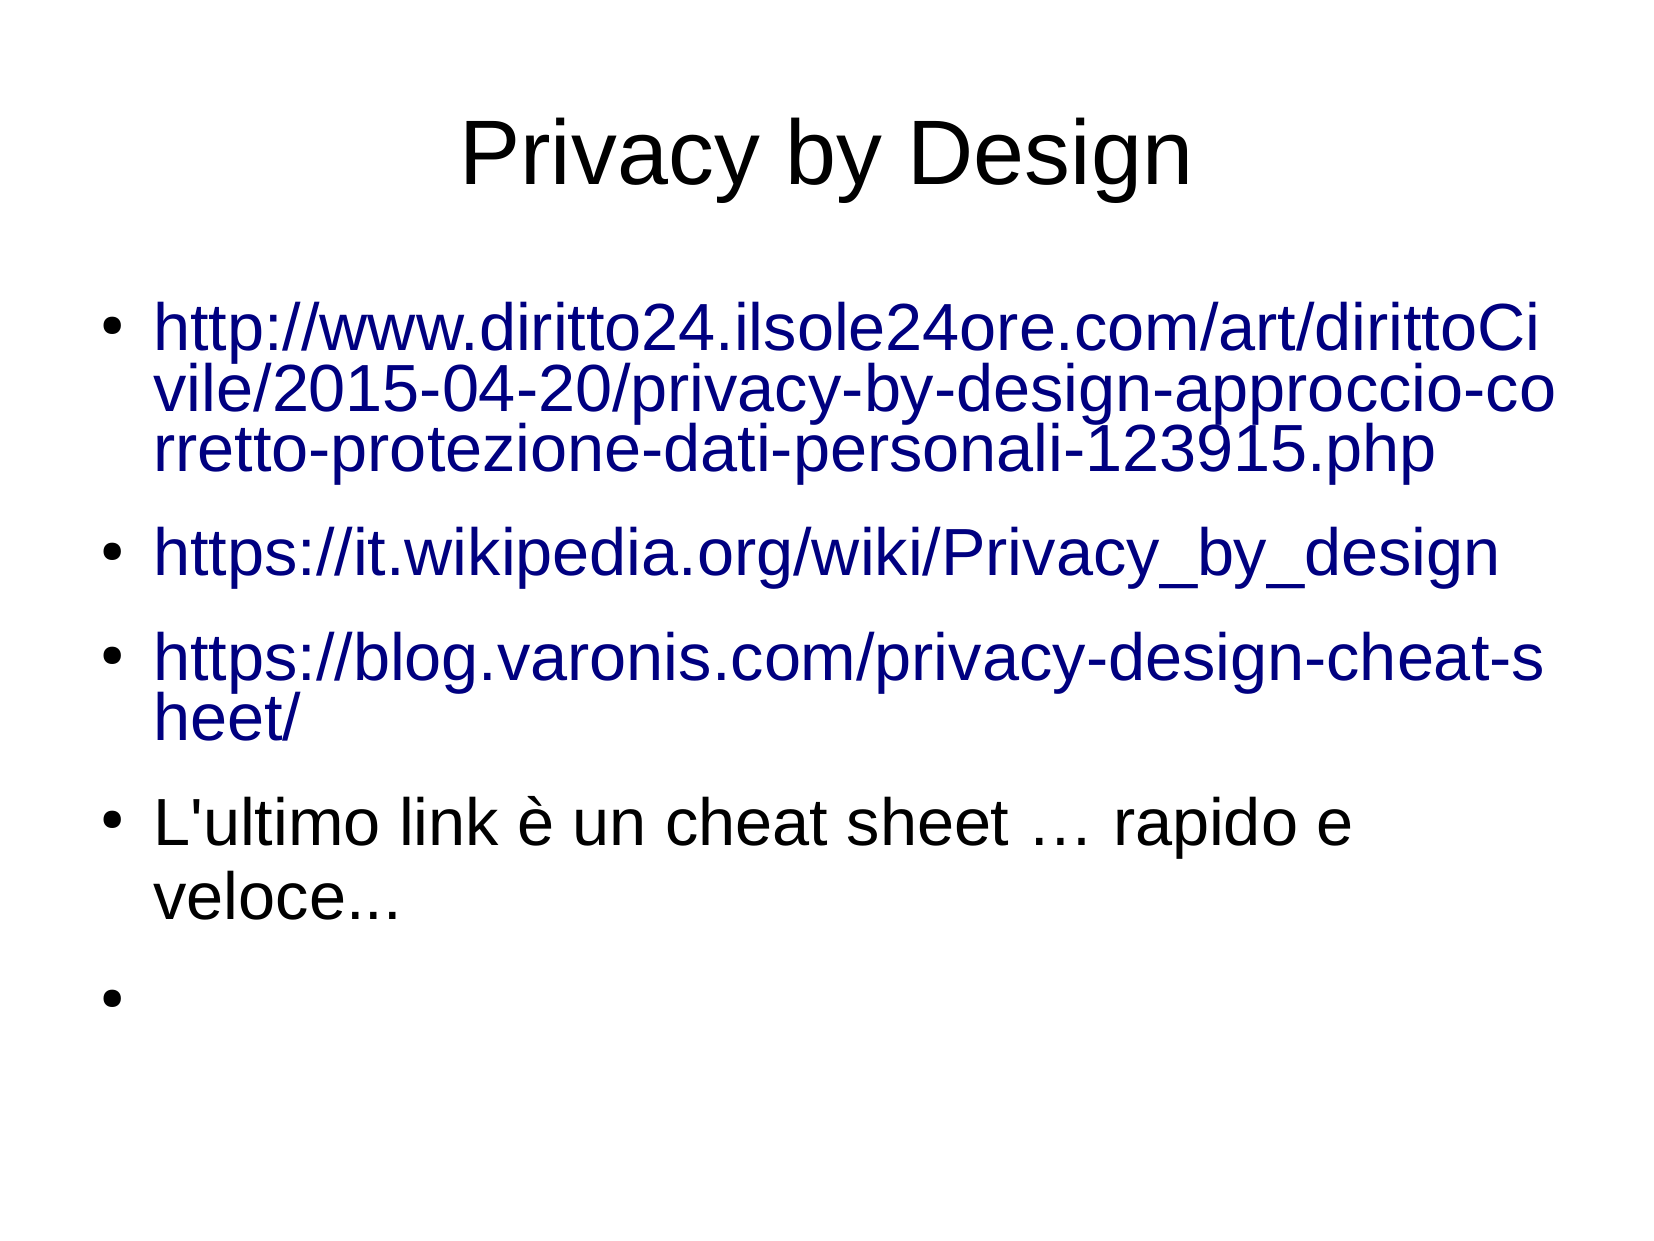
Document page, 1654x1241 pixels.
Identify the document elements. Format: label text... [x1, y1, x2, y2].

list http://www.diritto24.ilsole24ore.com/art/dirittoCivile/2015-04-20/privacy-by-design-approccio-corretto-protezione-dati-personali-123915.php https://it.wikipedia.org/wiki/Privacy_by_design https://blog.varonis.com/privacy-design-cheat-sheet/ L'ultimo link è un cheat sheet … rapido e veloce... [82, 290, 1571, 1010]
title Privacy by Design [82, 49, 1571, 257]
